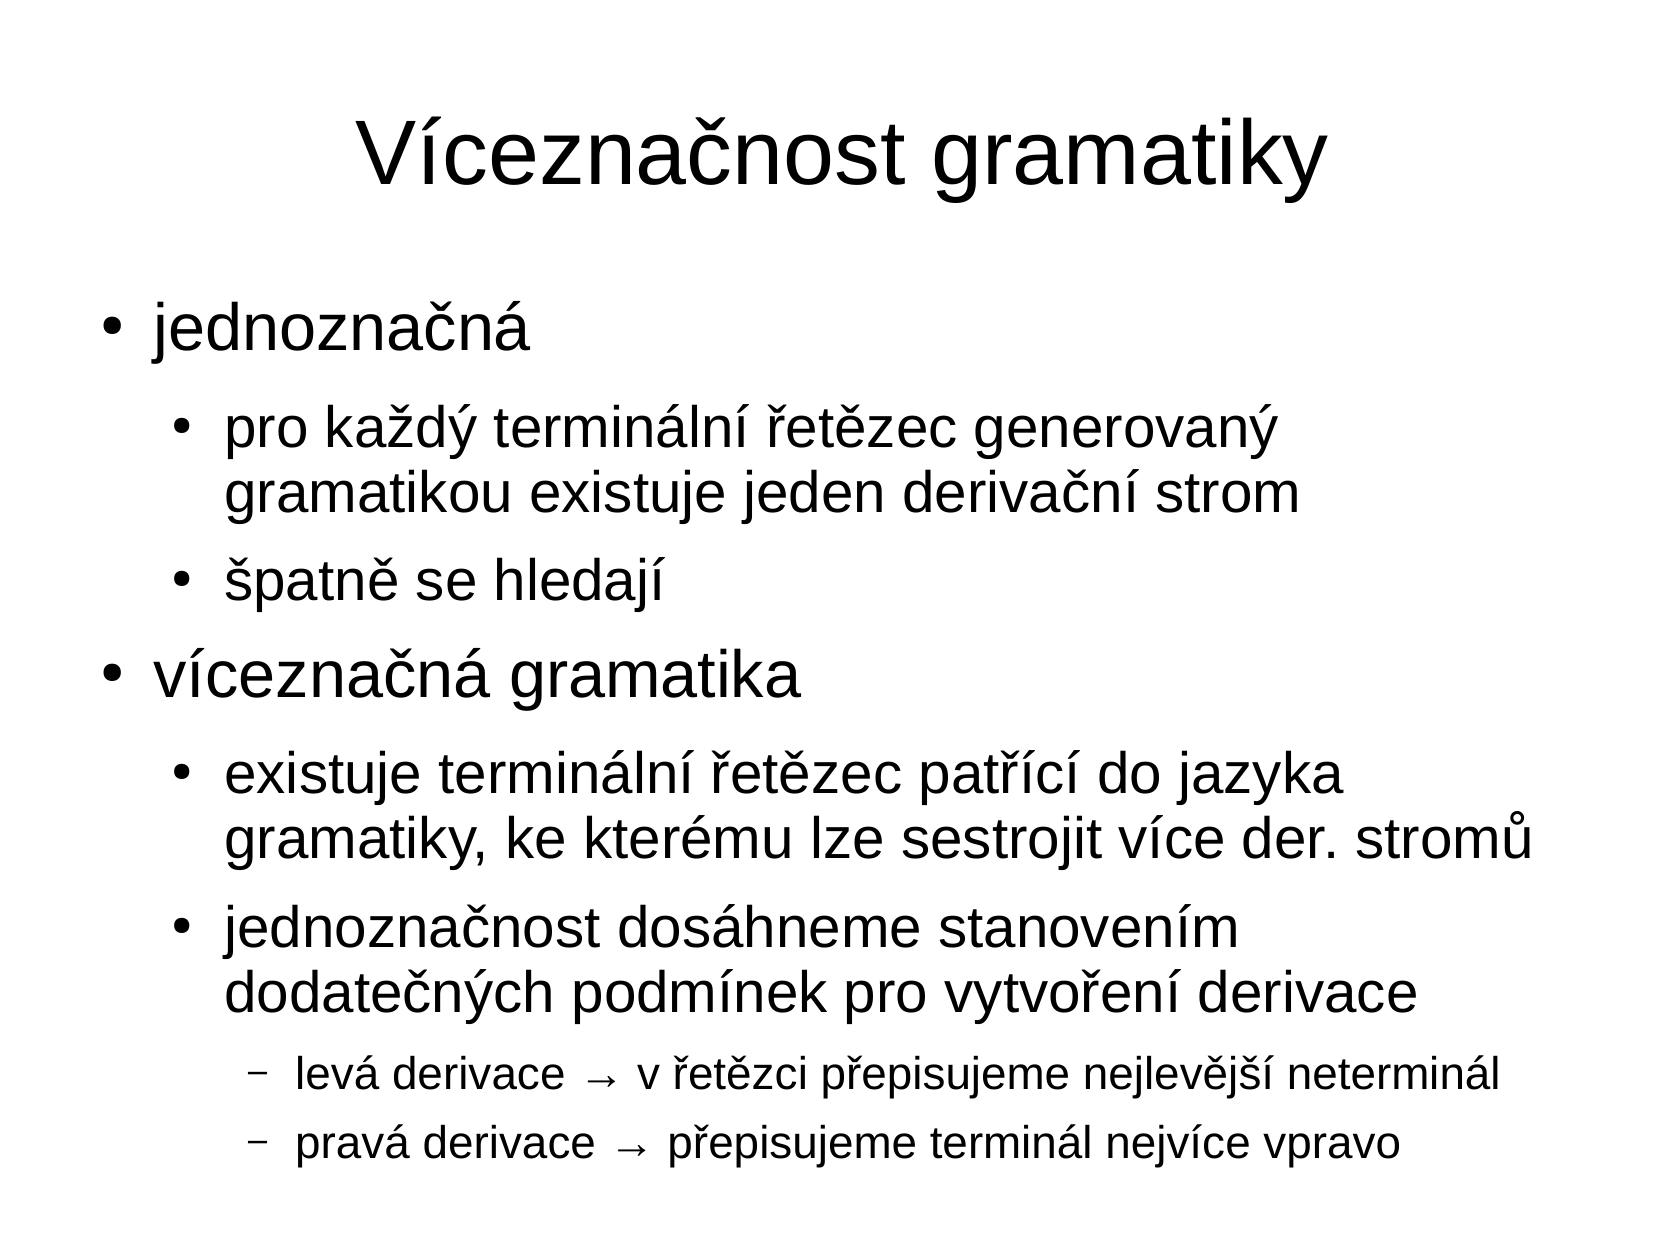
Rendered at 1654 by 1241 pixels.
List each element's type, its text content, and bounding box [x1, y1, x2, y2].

title Víceznačnost gramatiky [82, 56, 1571, 250]
list jednoznačná pro každý terminální řetězec generovaný gramatikou existuje jeden derivační strom špatně se hledají víceznačná gramatika existuje terminální řetězec patřící do jazyka gramatiky, ke kterému lze sestrojit více der. stromů jednoznačnost dosáhneme stanovením dodatečných podmínek pro vytvoření derivace levá derivace → v řetězci přepisujeme nejlevější neterminál pravá derivace → přepisujeme terminál nejvíce vpravo [82, 290, 1571, 1169]
